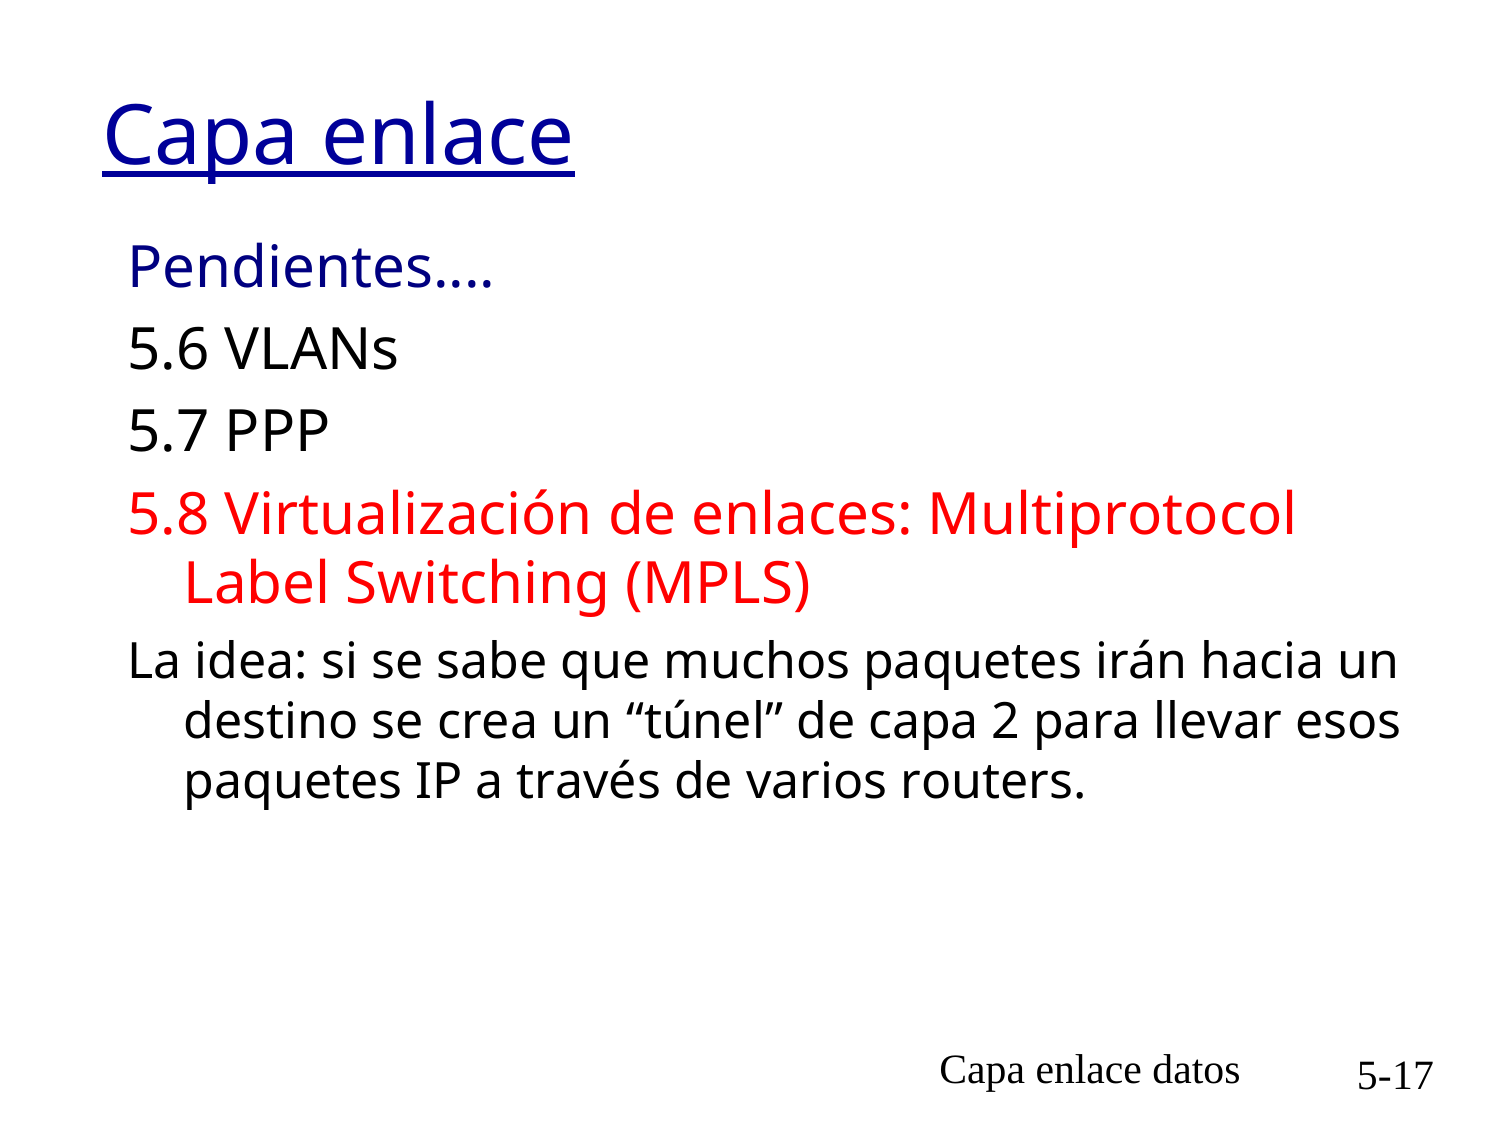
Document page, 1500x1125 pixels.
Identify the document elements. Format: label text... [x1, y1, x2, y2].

list Pendientes.... 5.6 VLANs 5.7 PPP 5.8 Virtualización de enlaces: Multiprotocol Label Switching (MPLS) La idea: si se sabe que muchos paquetes irán hacia un destino se crea un “túnel” de capa 2 para llevar esos paquetes IP a través de varios routers. [112, 221, 1468, 1102]
title Capa enlace [87, 37, 1363, 225]
